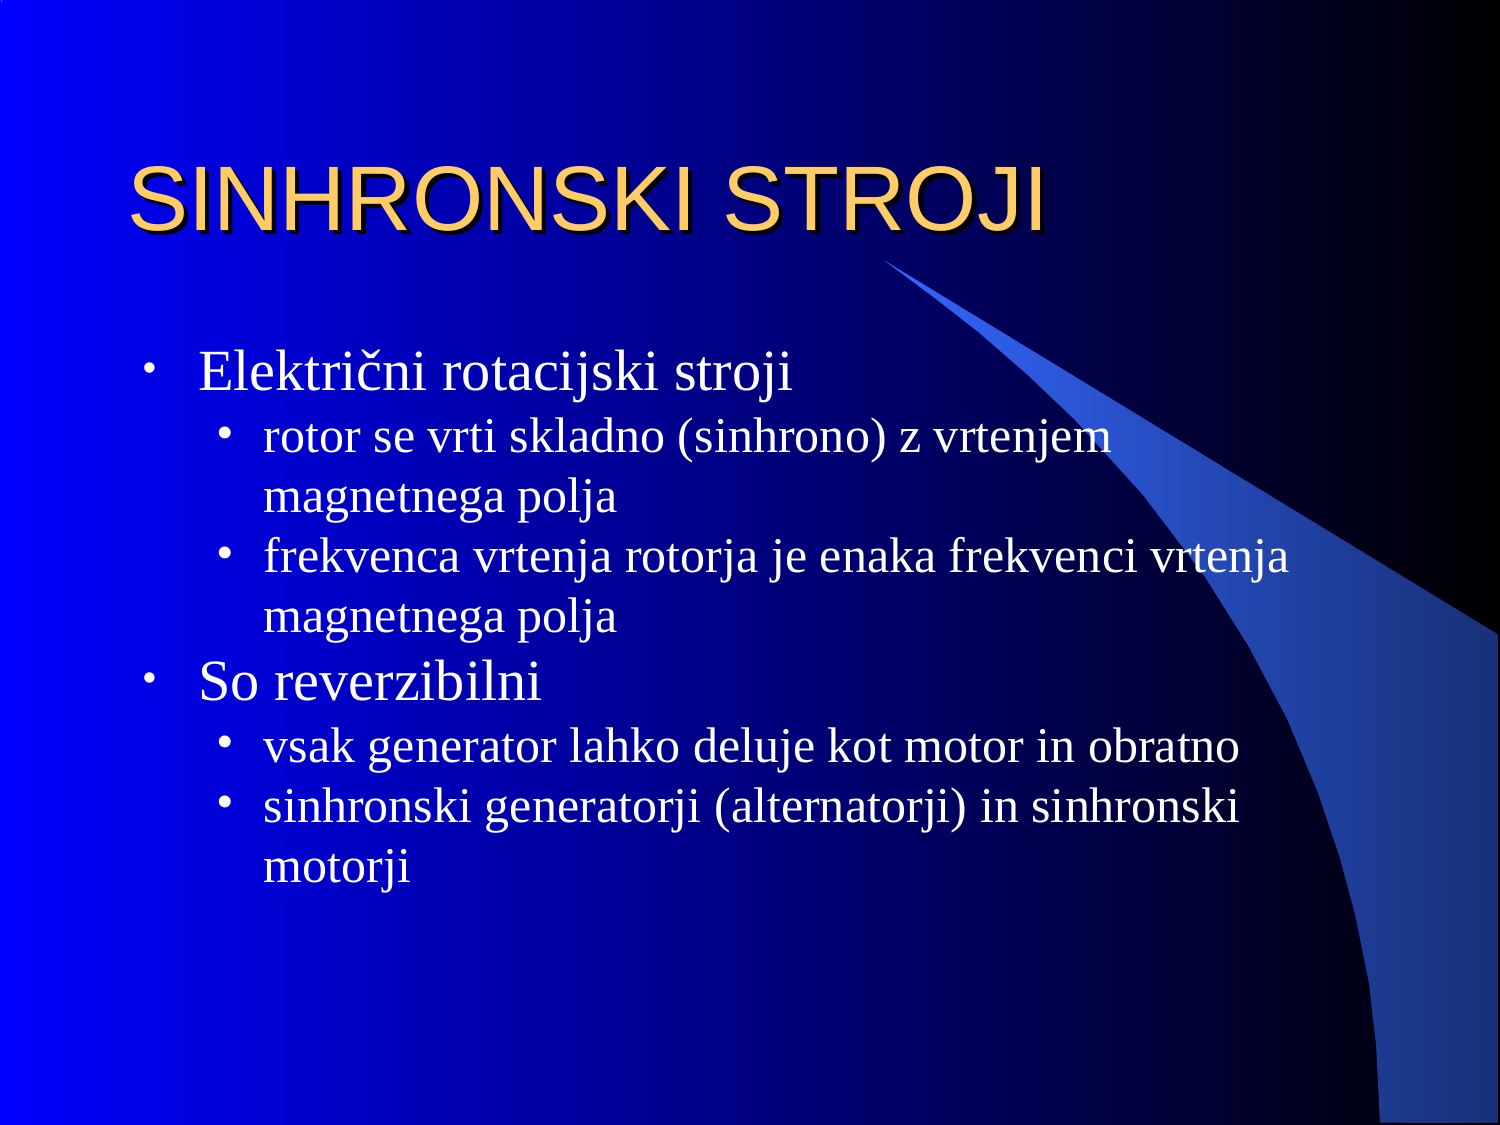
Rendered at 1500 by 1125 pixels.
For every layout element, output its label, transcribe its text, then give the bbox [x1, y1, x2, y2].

list Električni rotacijski stroji rotor se vrti skladno (sinhrono) z vrtenjem magnetnega polja frekvenca vrtenja rotorja je enaka frekvenci vrtenja magnetnega polja So reverzibilni vsak generator lahko deluje kot motor in obratno sinhronski generatorji (alternatorji) in sinhronski motorji [111, 324, 1387, 1001]
title SINHRONSKI STROJI [111, 99, 1438, 288]
